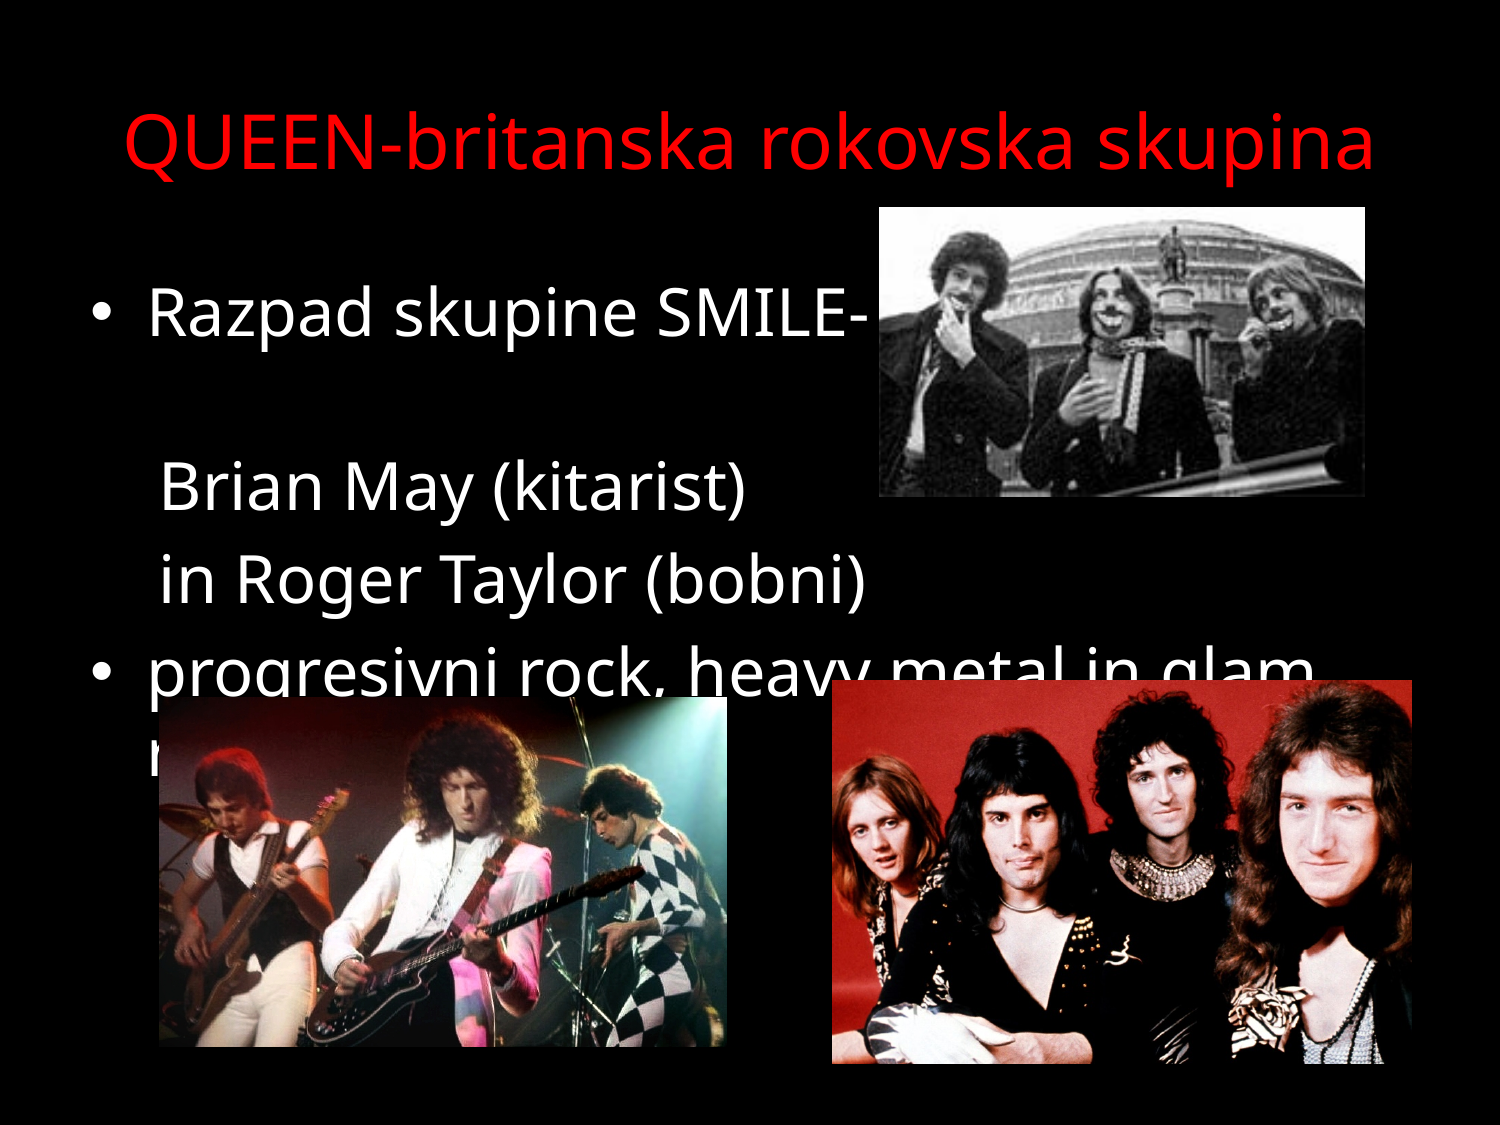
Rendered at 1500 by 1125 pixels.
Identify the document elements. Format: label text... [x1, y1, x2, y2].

picture [879, 207, 1365, 497]
list Razpad skupine SMILE- Brian May (kitarist) in Roger Taylor (bobni) progresivni rock, heavy metal in glam rock. [75, 262, 1425, 1005]
title QUEEN-britanska rokovska skupina [75, 45, 1425, 233]
picture [159, 697, 727, 1047]
picture [832, 680, 1412, 1064]
